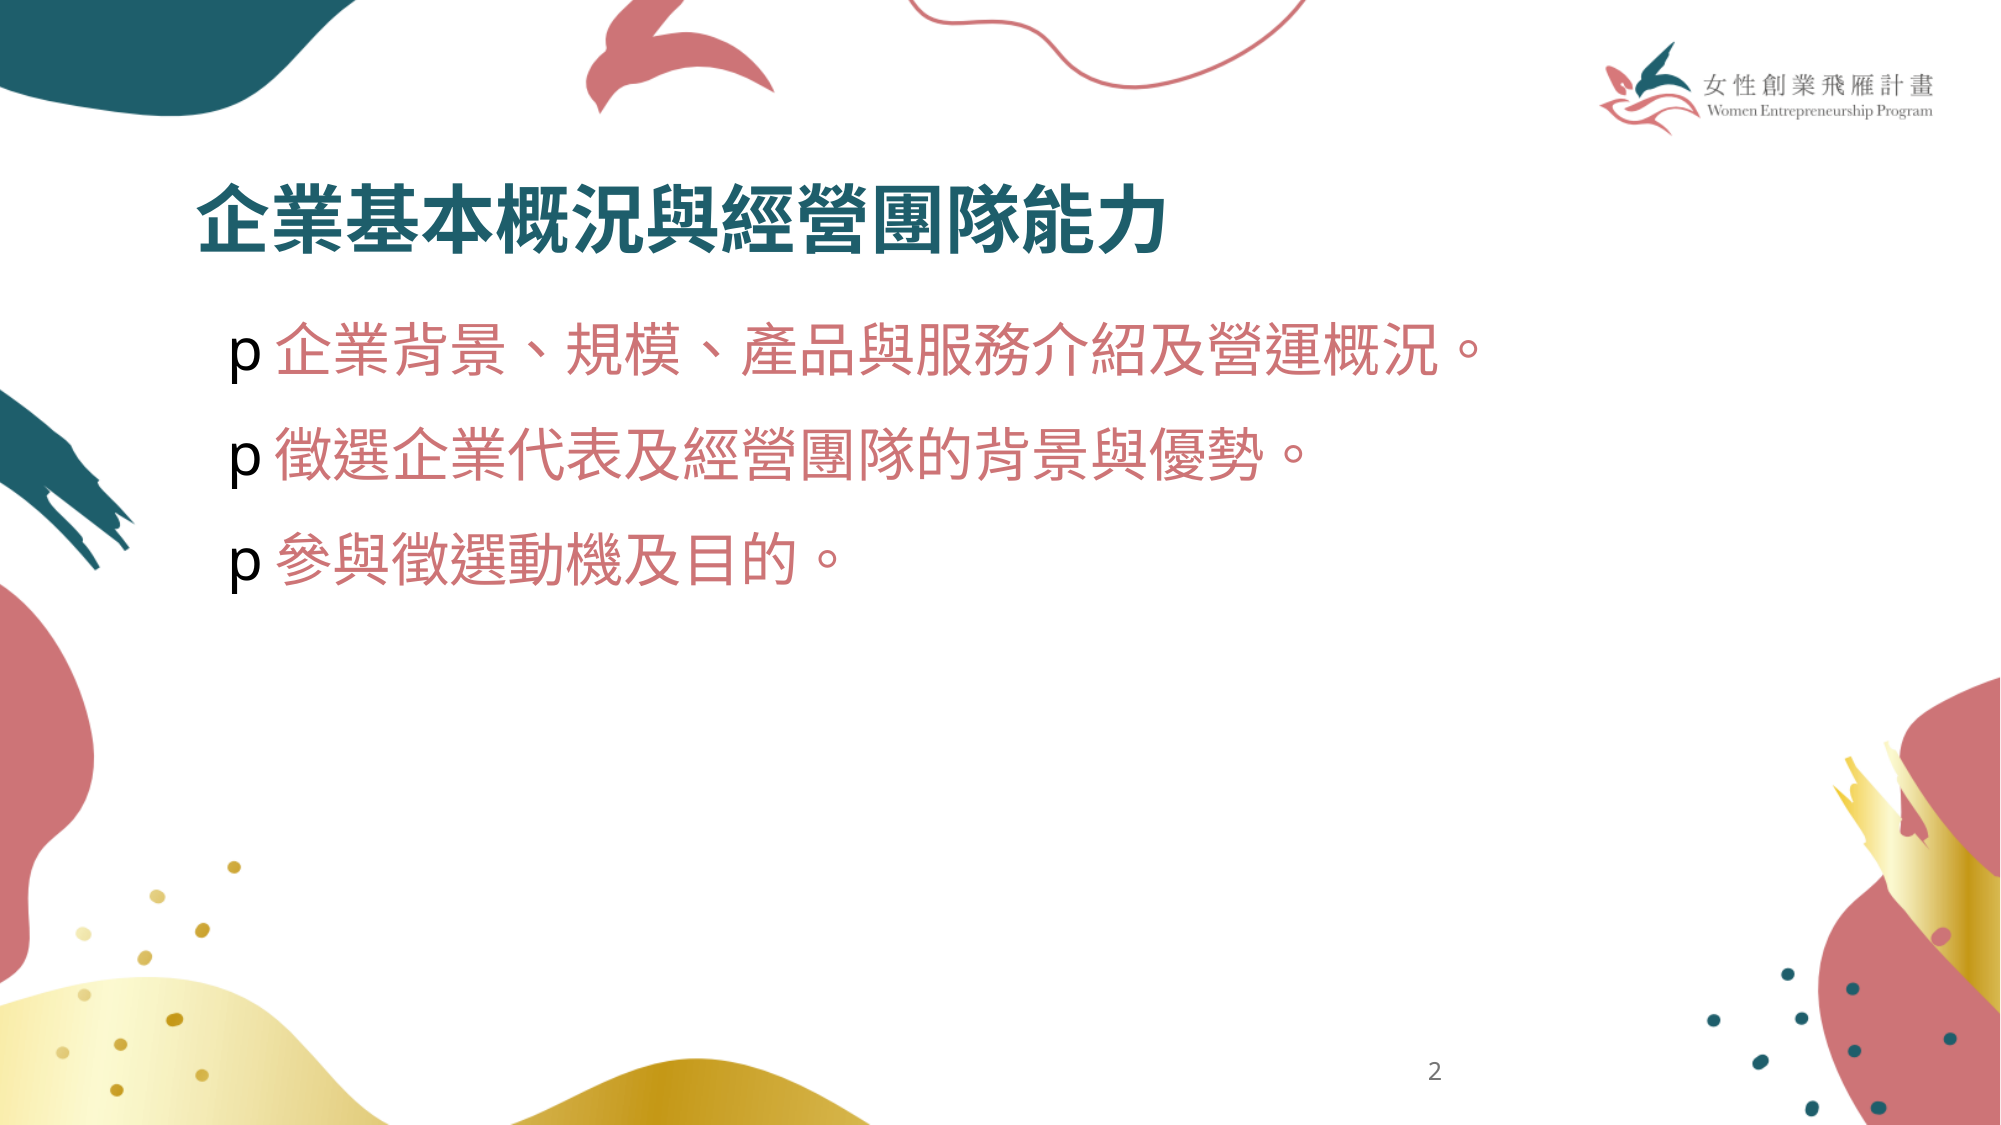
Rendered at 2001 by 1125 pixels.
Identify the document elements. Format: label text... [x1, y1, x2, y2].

text_box 企業基本概況與經營團隊能力 [180, 164, 1638, 271]
text_box 2 [1412, 1042, 1863, 1103]
text_box 企業背景、規模、產品與服務介紹及營運概況。 徵選企業代表及經營團隊的背景與優勢。 參與徵選動機及目的。 [212, 270, 1562, 594]
